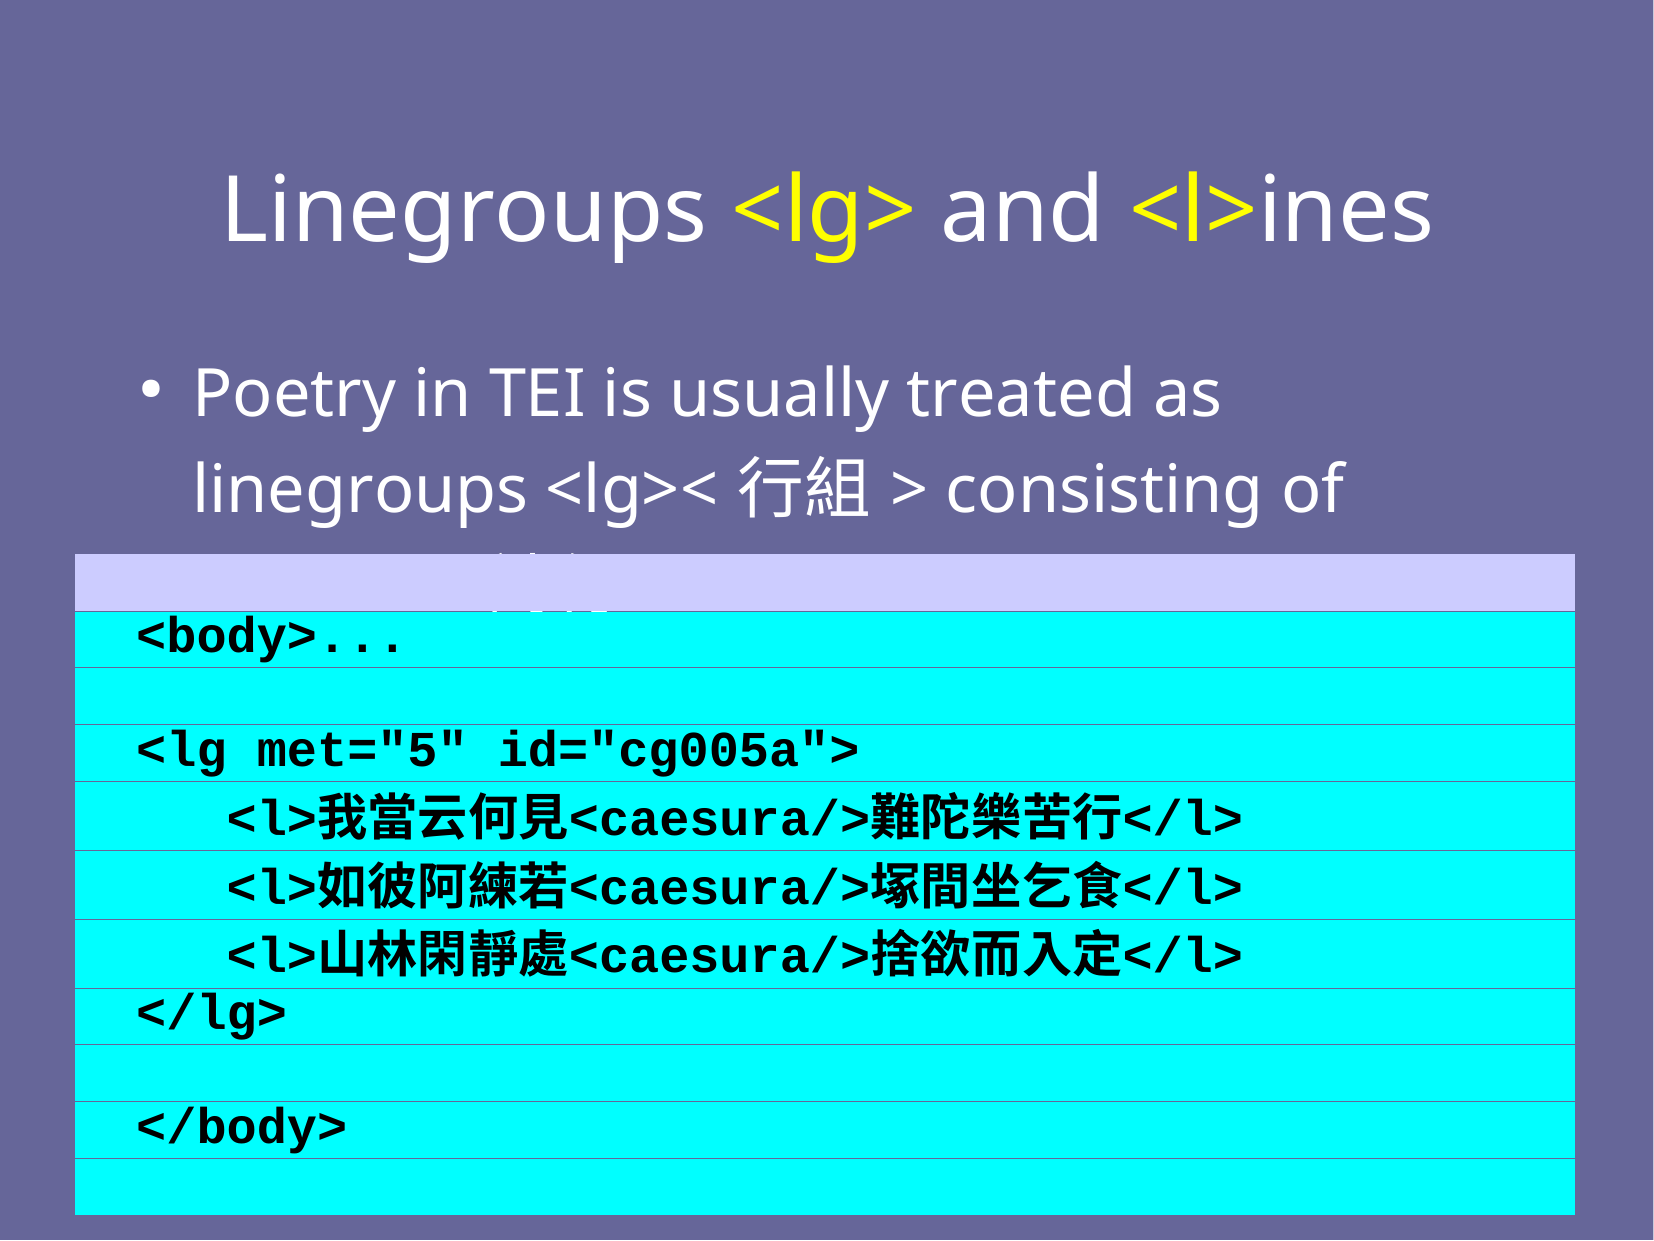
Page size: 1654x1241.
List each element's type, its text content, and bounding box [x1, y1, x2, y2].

list Poetry in TEI is usually treated as linegroups <lg><行組> consisting of <l>ines <詩行>: [121, 344, 1534, 554]
title Linegroups <lg> and <l>ines [121, 102, 1534, 310]
chart [75, 554, 1576, 1241]
